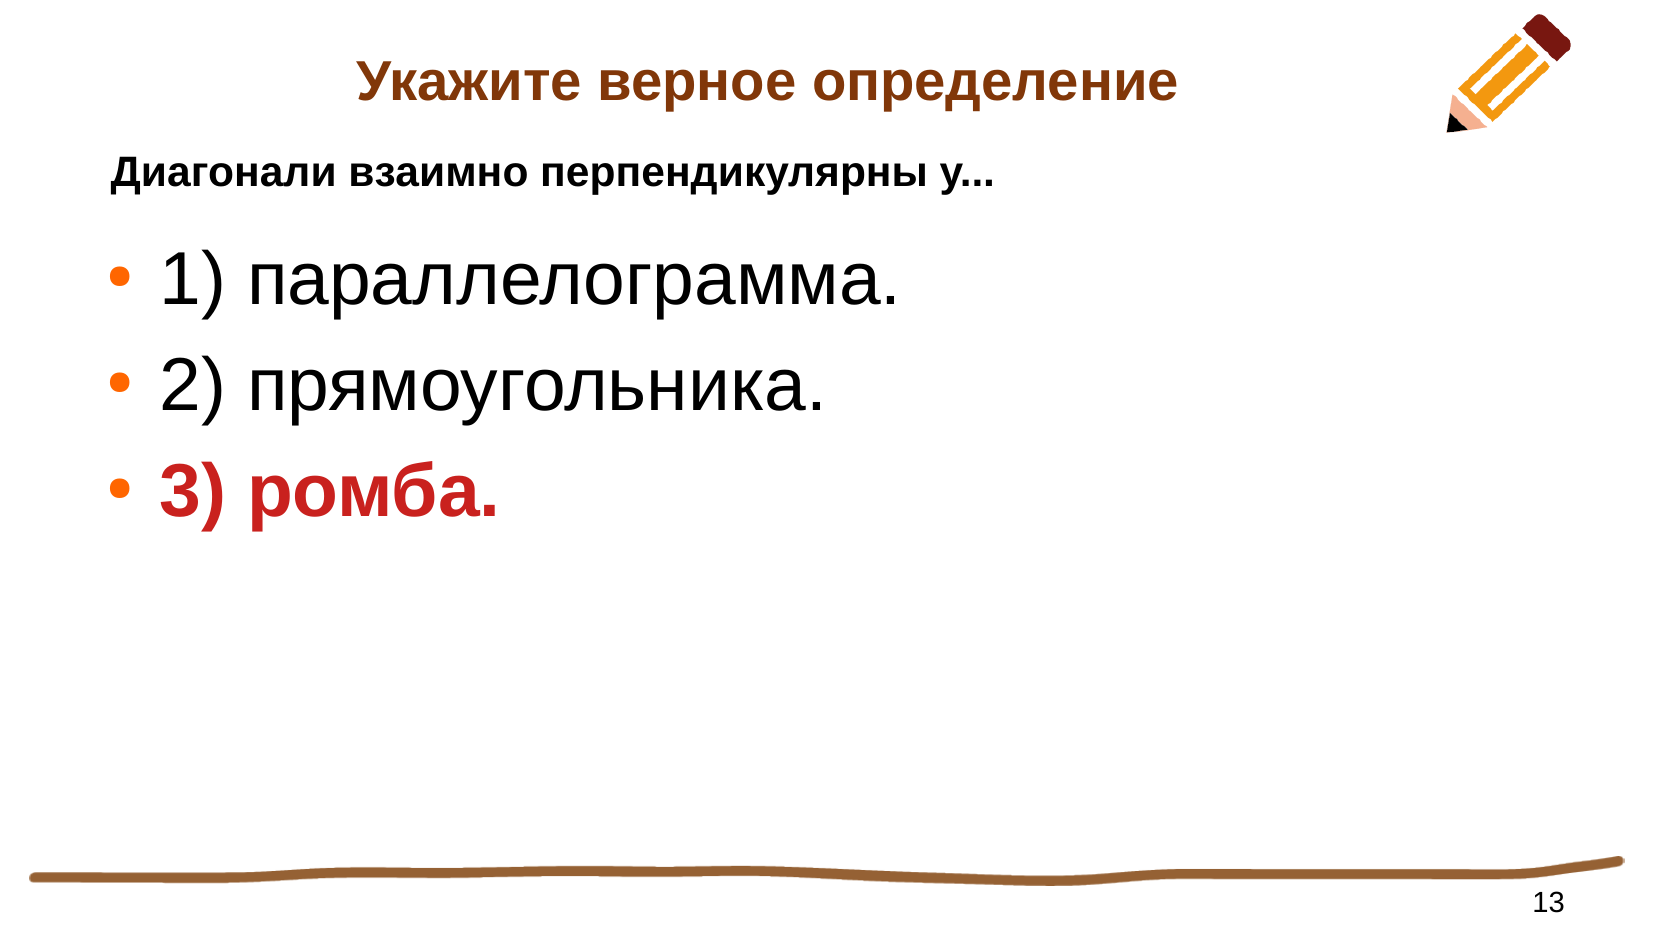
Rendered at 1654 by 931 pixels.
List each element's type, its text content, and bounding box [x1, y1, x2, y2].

list Диагонали взаимно перпендикулярны у... [88, 147, 1004, 207]
picture [29, 856, 1625, 886]
picture [1446, 14, 1571, 133]
list 1) параллелограмма. 2) прямоугольника. 3) ромба. [88, 236, 1566, 857]
title Укажите верное определение [88, 29, 1447, 133]
